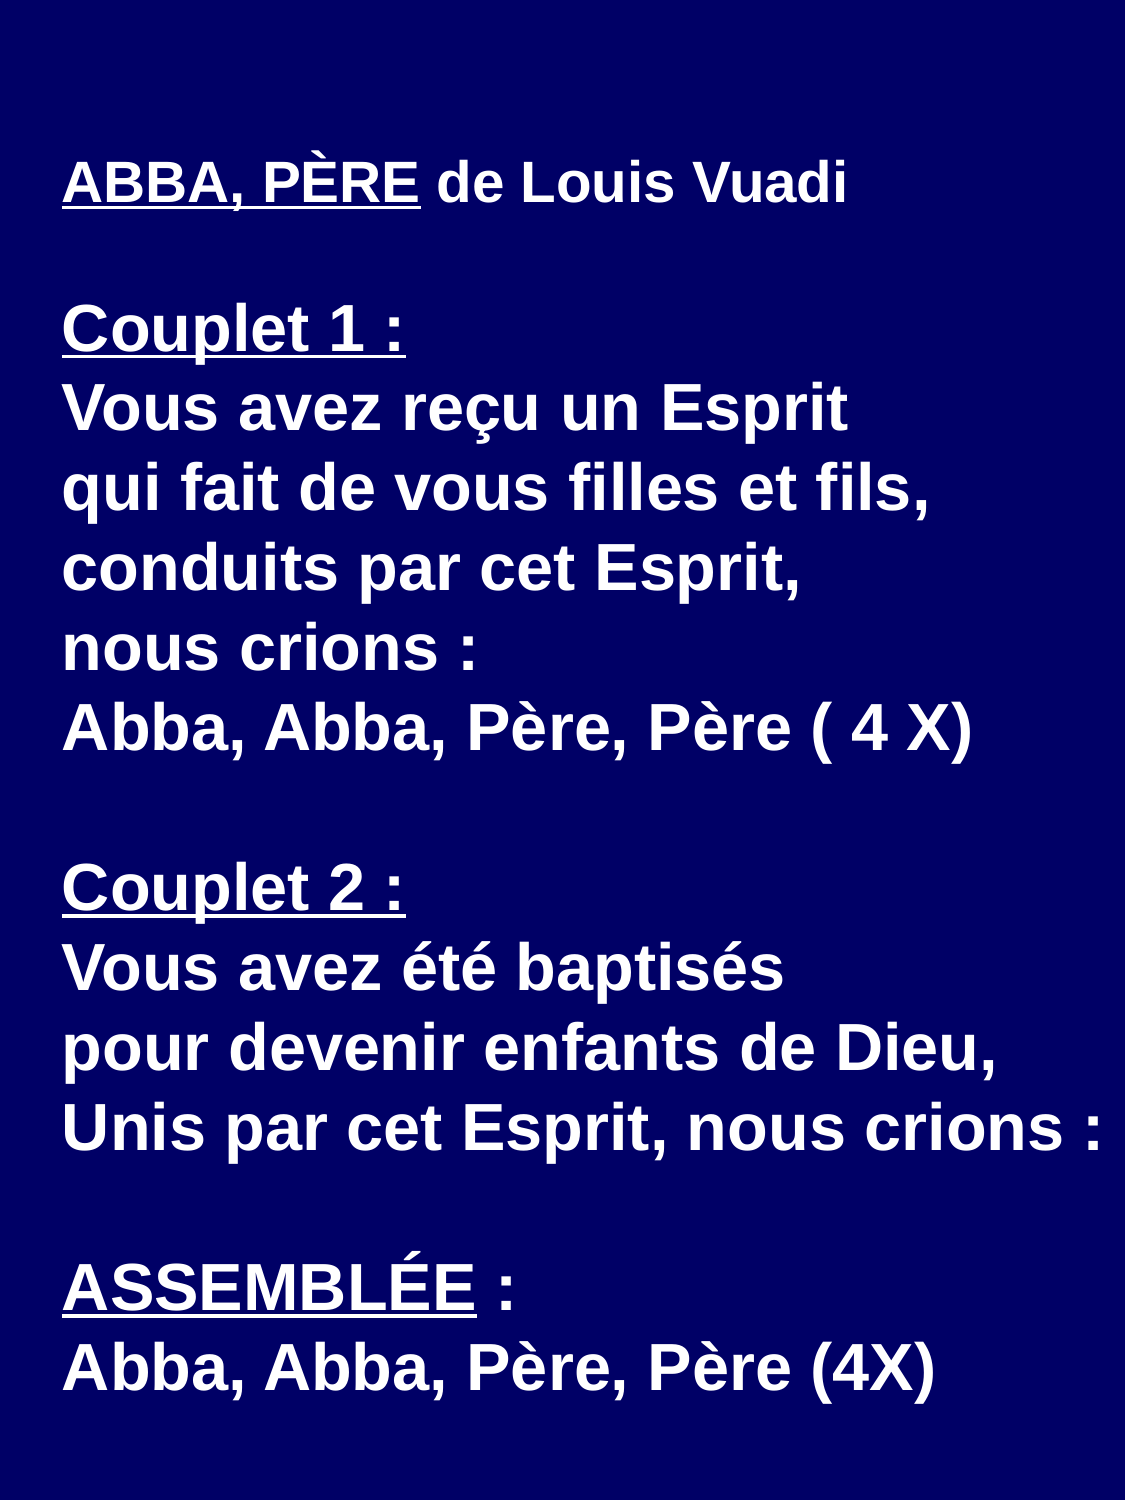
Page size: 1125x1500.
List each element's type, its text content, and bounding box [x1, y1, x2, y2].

text_box ABBA, PÈRE de Louis Vuadi Couplet 1 : Vous avez reçu un Esprit qui fait de vous filles et fils, conduits par cet Esprit, nous crions : Abba, Abba, Père, Père ( 4 X) Couplet 2 : Vous avez été baptisés pour devenir enfants de Dieu, Unis par cet Esprit, nous crions : ASSEMBLÉE : Abba, Abba, Père, Père (4X) [47, 136, 1125, 1500]
